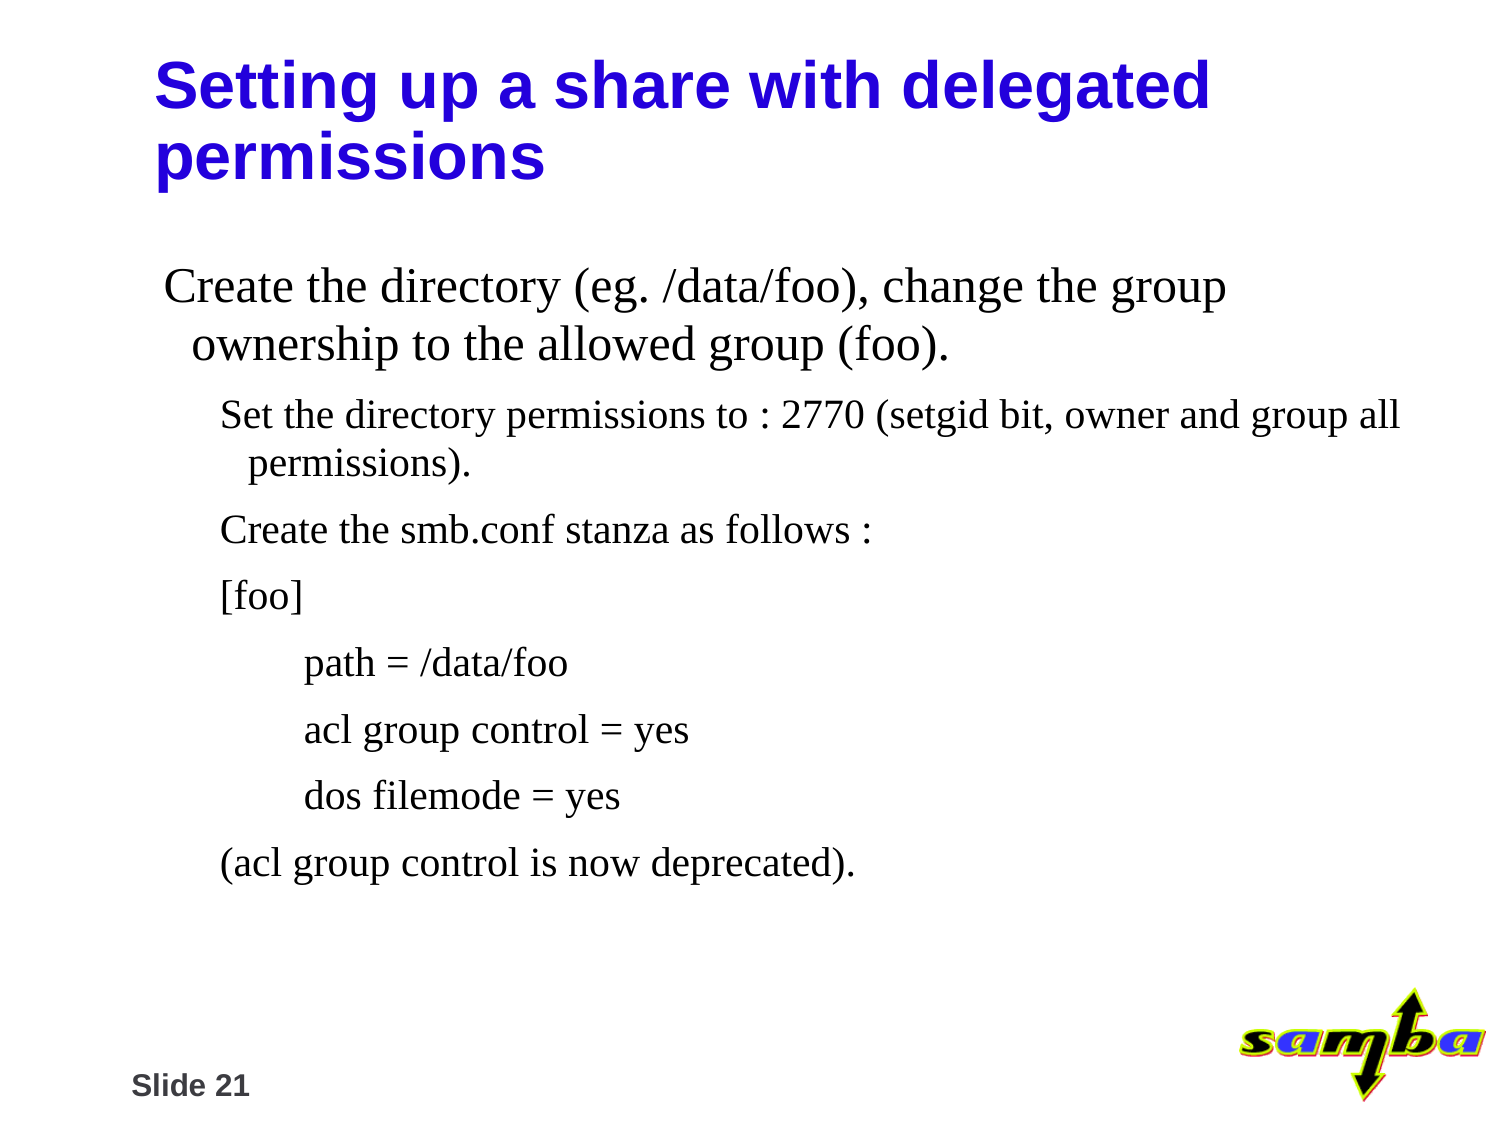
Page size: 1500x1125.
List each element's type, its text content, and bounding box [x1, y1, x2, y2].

picture [1239, 987, 1486, 1102]
list Create the directory (eg. /data/foo), change the group ownership to the allowed group (foo). Set the directory permissions to : 2770 (setgid bit, owner and group all permissions). Create the smb.conf stanza as follows : [foo] path = /data/foo acl group control = yes dos filemode = yes (acl group control is now deprecated). [163, 254, 1404, 986]
title Setting up a share with delegated permissions [154, 41, 1383, 205]
